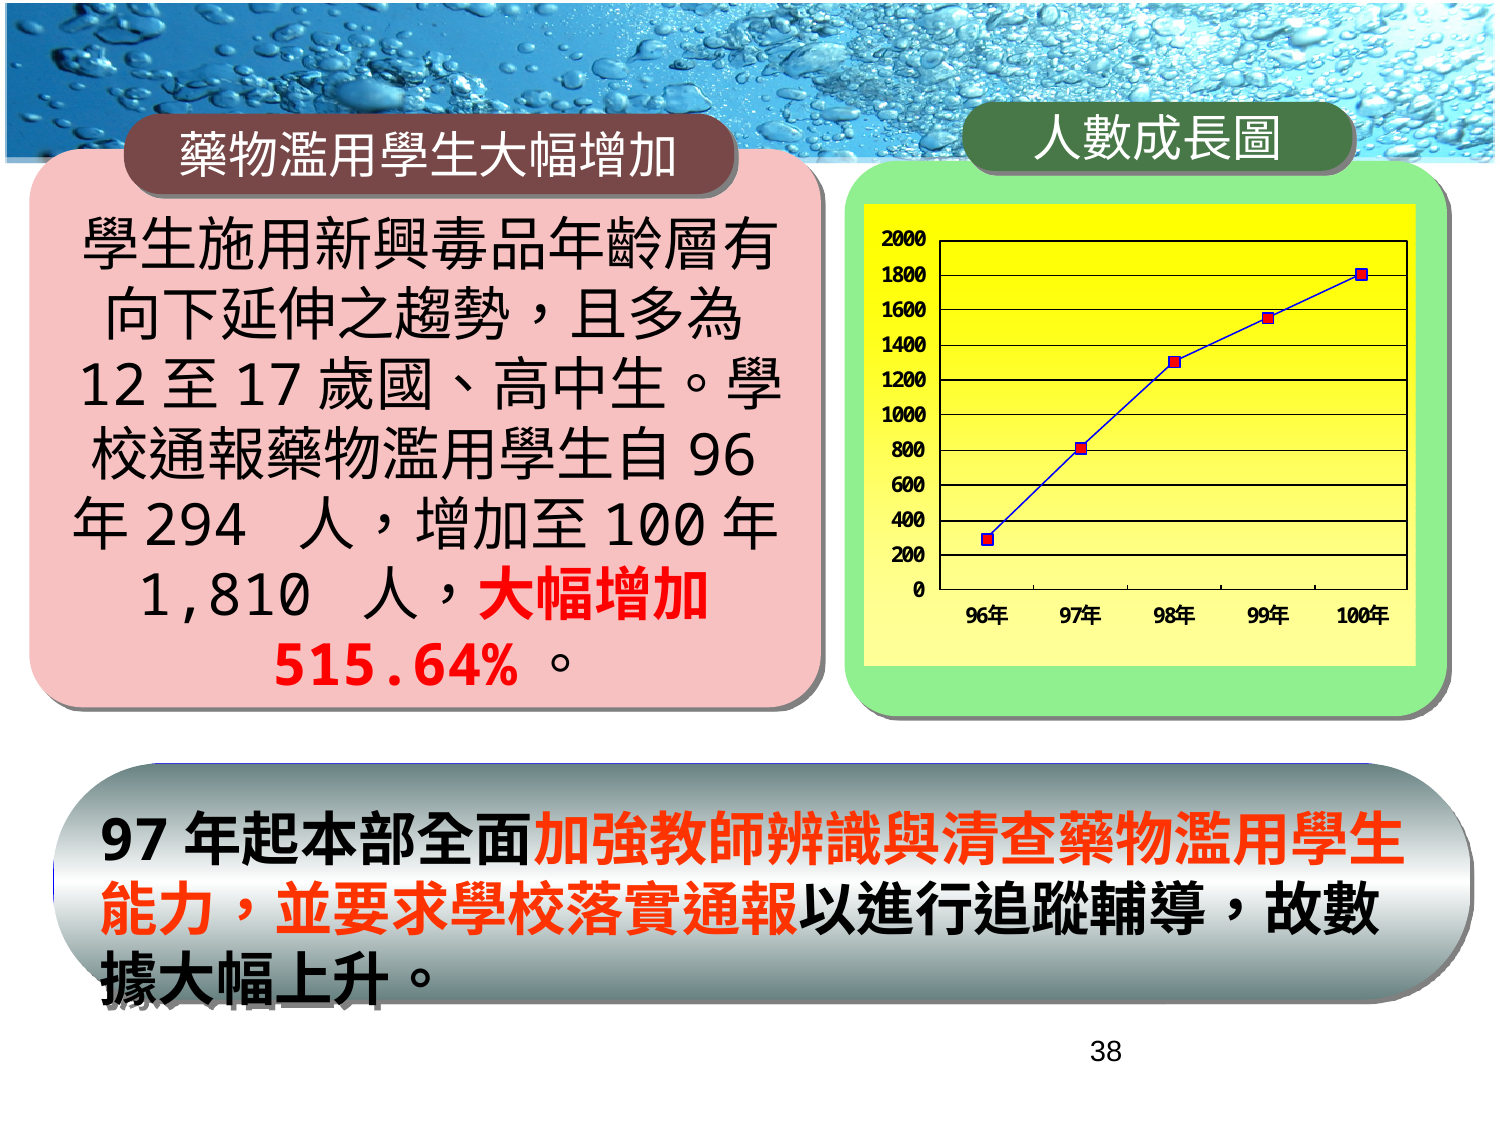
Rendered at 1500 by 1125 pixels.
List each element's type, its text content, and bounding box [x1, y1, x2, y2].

text_box 97年起本部全面加強教師辨識與清查藥物濫用學生能力，並要求學校落實通報以進行追蹤輔導，故數據大幅上升。 [53, 763, 1471, 1000]
text_box [1074, 1024, 1426, 1103]
chart [856, 196, 1424, 674]
text_box 學生施用新興毒品年齡層有向下延伸之趨勢，且多為12至17歲國、高中生。學校通報藥物濫用學生自96年294 人，增加至100年1,810 人，大幅增加515.64%。 [29, 148, 821, 708]
text_box 藥物濫用學生大幅增加 [123, 113, 735, 195]
text_box [844, 160, 1447, 717]
text_box 人數成長圖 [962, 101, 1353, 171]
picture [0, 0, 1500, 669]
